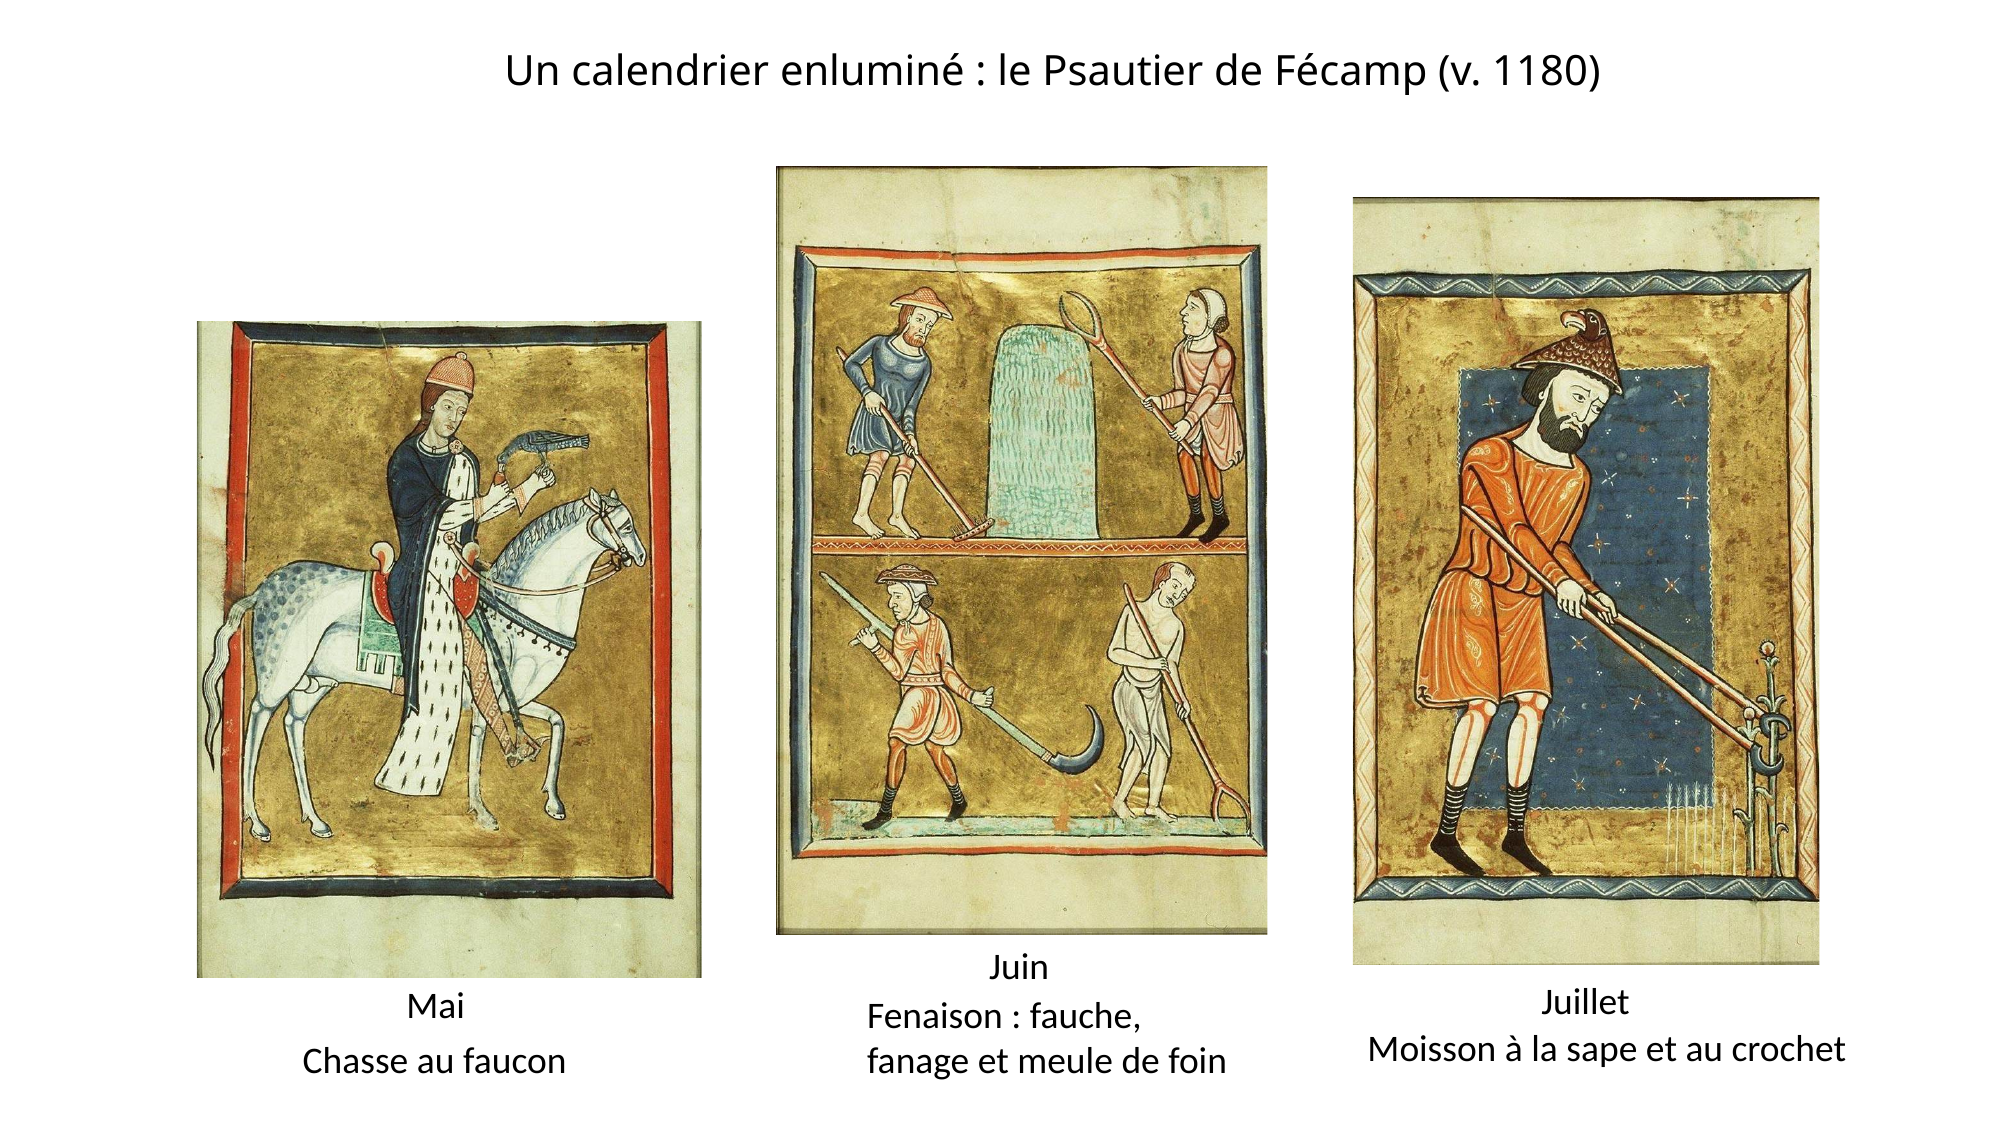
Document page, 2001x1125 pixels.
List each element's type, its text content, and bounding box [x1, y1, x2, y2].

text_box [973, 986, 1004, 1048]
text_box Mai [391, 973, 482, 1028]
picture [1352, 197, 1820, 965]
picture [751, 166, 1268, 935]
text_box Juillet [1526, 969, 1646, 1016]
picture [196, 321, 702, 1089]
text_box Un calendrier enluminé : le Psautier de Fécamp (v. 1180) [489, 36, 1616, 101]
text_box Chasse au faucon [287, 1028, 585, 1089]
text_box Fenaison : fauche, fanage et meule de foin [852, 983, 1257, 1090]
text_box Juin [974, 934, 1066, 983]
text_box Moisson à la sape et au crochet [1352, 1016, 1913, 1078]
